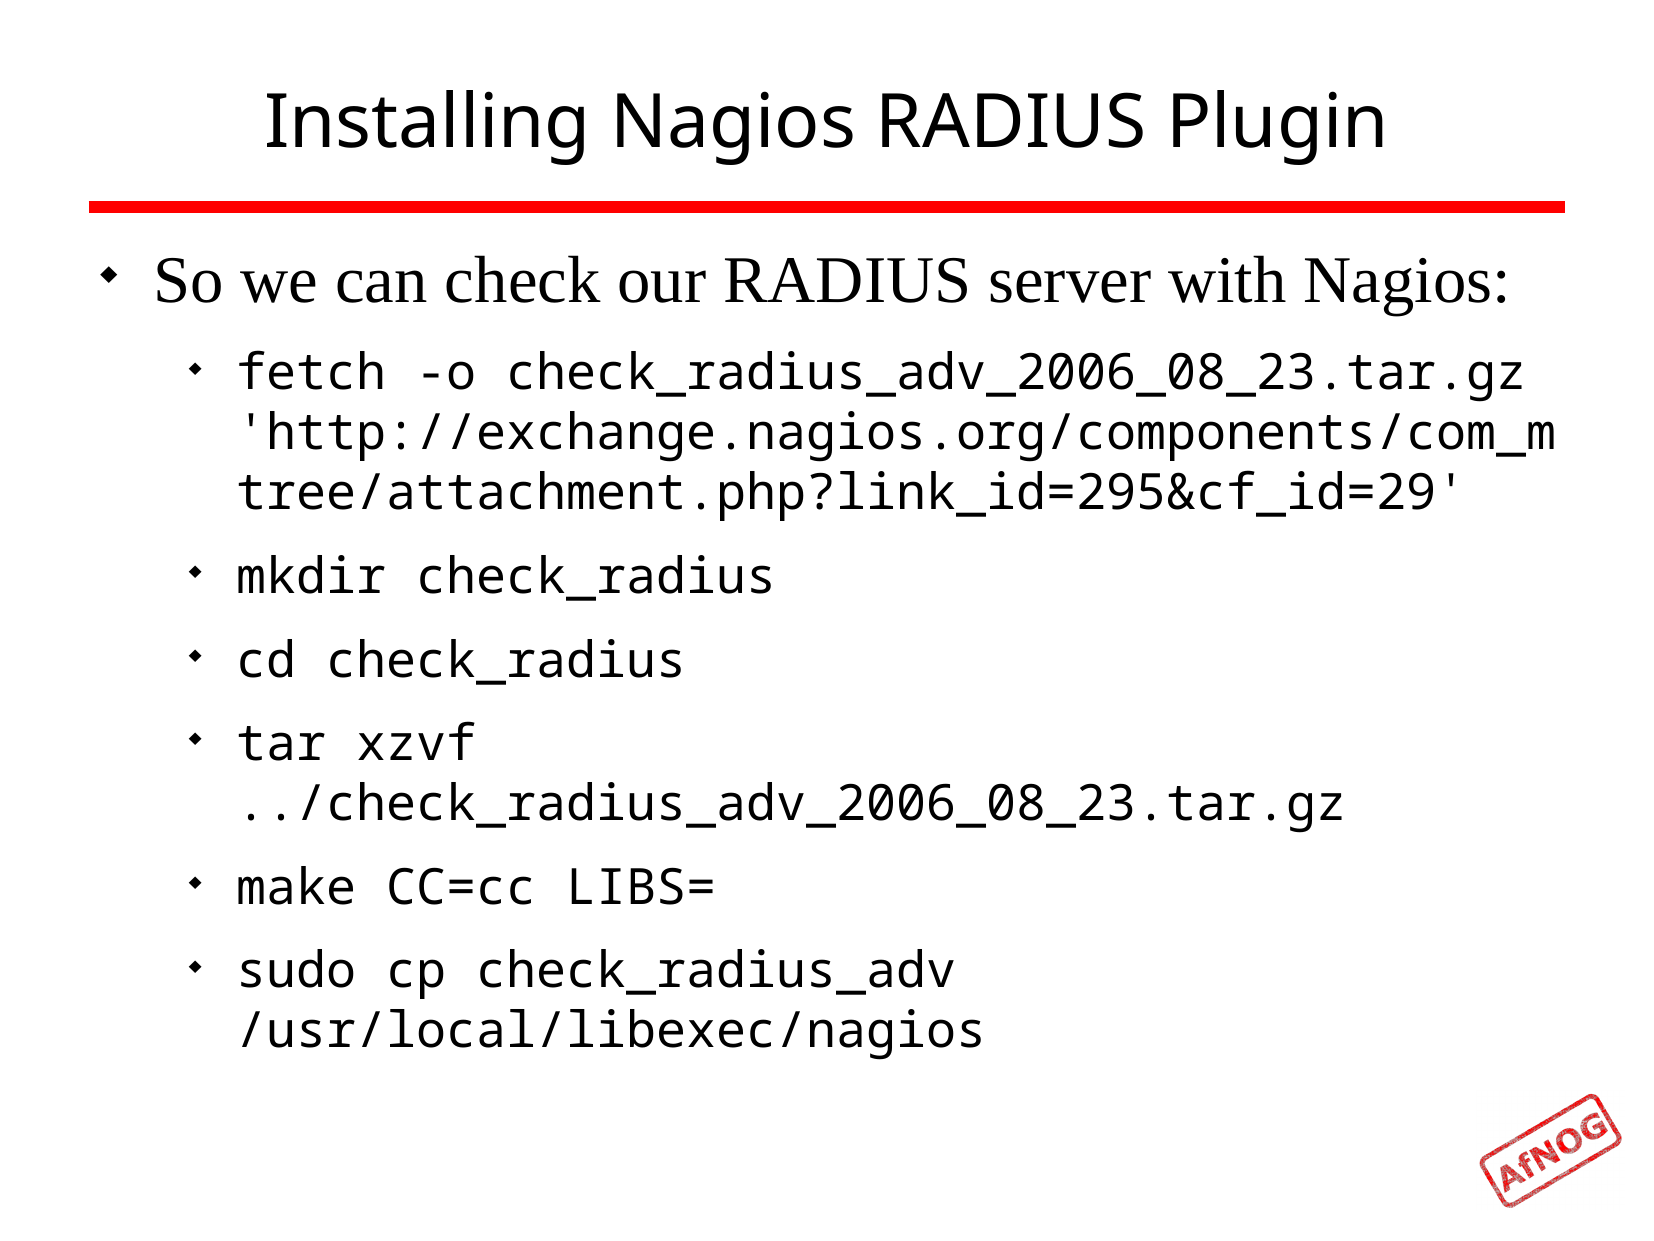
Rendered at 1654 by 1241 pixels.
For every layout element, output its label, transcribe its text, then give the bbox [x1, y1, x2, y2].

title Installing Nagios RADIUS Plugin [82, 29, 1571, 207]
picture [1476, 1090, 1625, 1211]
list So we can check our RADIUS server with Nagios: fetch -o check_radius_adv_2006_08_23.tar.gz 'http://exchange.nagios.org/components/com_mtree/attachment.php?link_id=295&cf_id=29' mkdir check_radius cd check_radius tar xzvf ../check_radius_adv_2006_08_23.tar.gz make CC=cc LIBS= sudo cp check_radius_adv /usr/local/libexec/nagios [82, 236, 1571, 1152]
